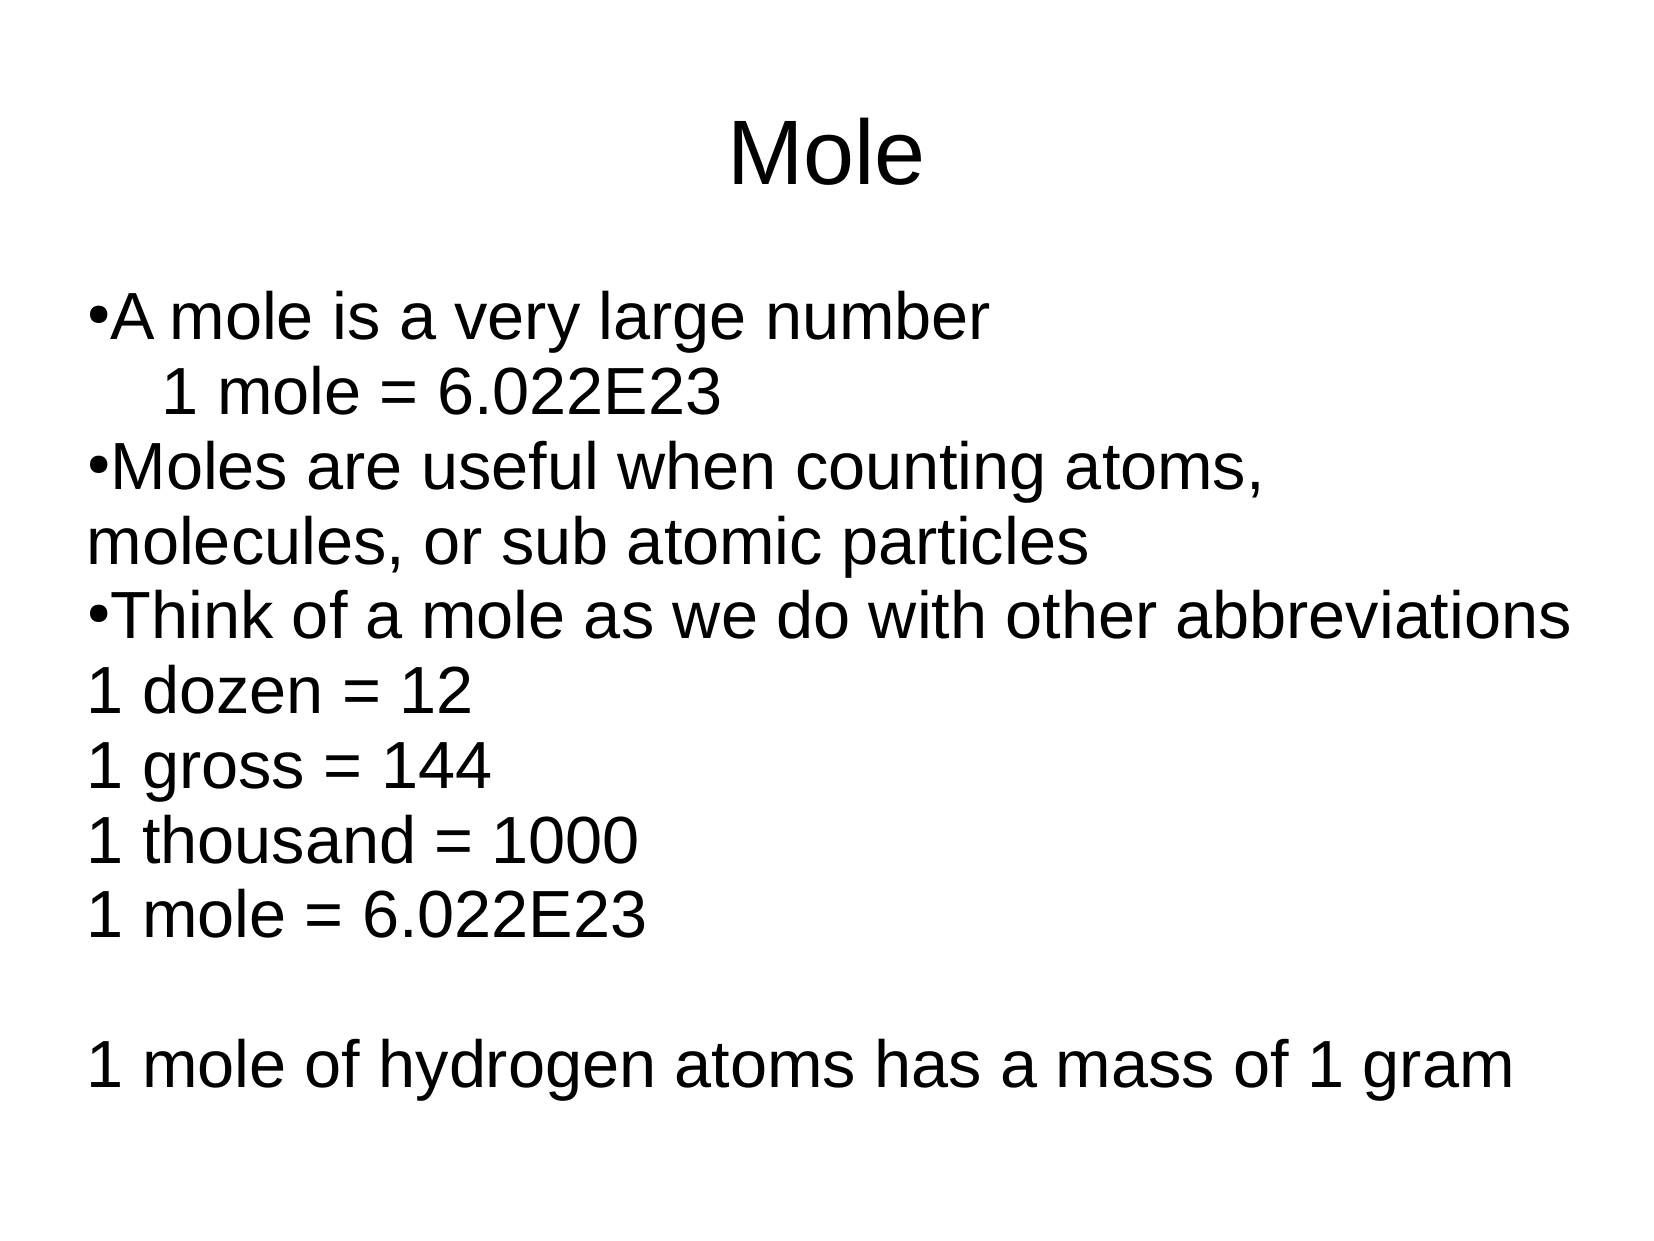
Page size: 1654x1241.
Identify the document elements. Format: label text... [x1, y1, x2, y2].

title Mole [82, 49, 1571, 257]
subtitle A mole is a very large number 1 mole = 6.022E23 Moles are useful when counting atoms, molecules, or sub atomic particles Think of a mole as we do with other abbreviations 1 dozen = 12 1 gross = 144 1 thousand = 1000 1 mole = 6.022E23 1 mole of hydrogen atoms has a mass of 1 gram [86, 279, 1576, 1177]
